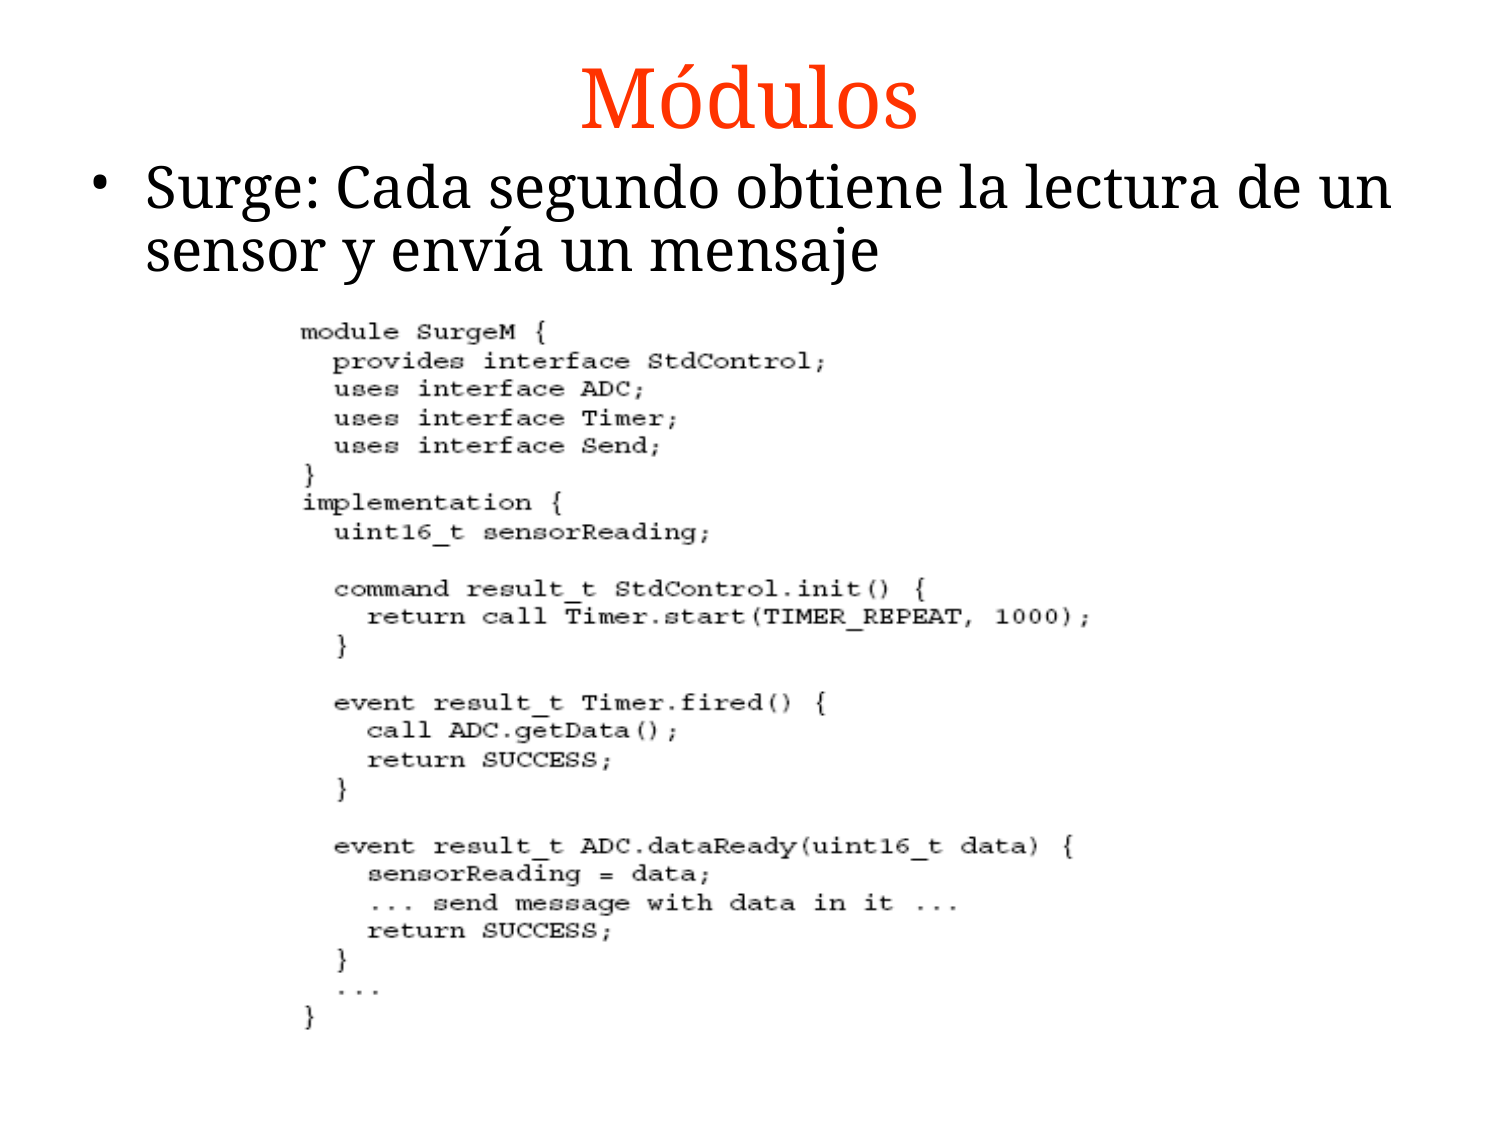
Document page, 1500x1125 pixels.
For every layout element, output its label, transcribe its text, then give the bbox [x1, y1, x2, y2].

list Surge: Cada segundo obtiene la lectura de un sensor y envía un mensaje [74, 149, 1425, 1021]
title Módulos [74, 34, 1425, 149]
picture [287, 299, 1126, 1072]
